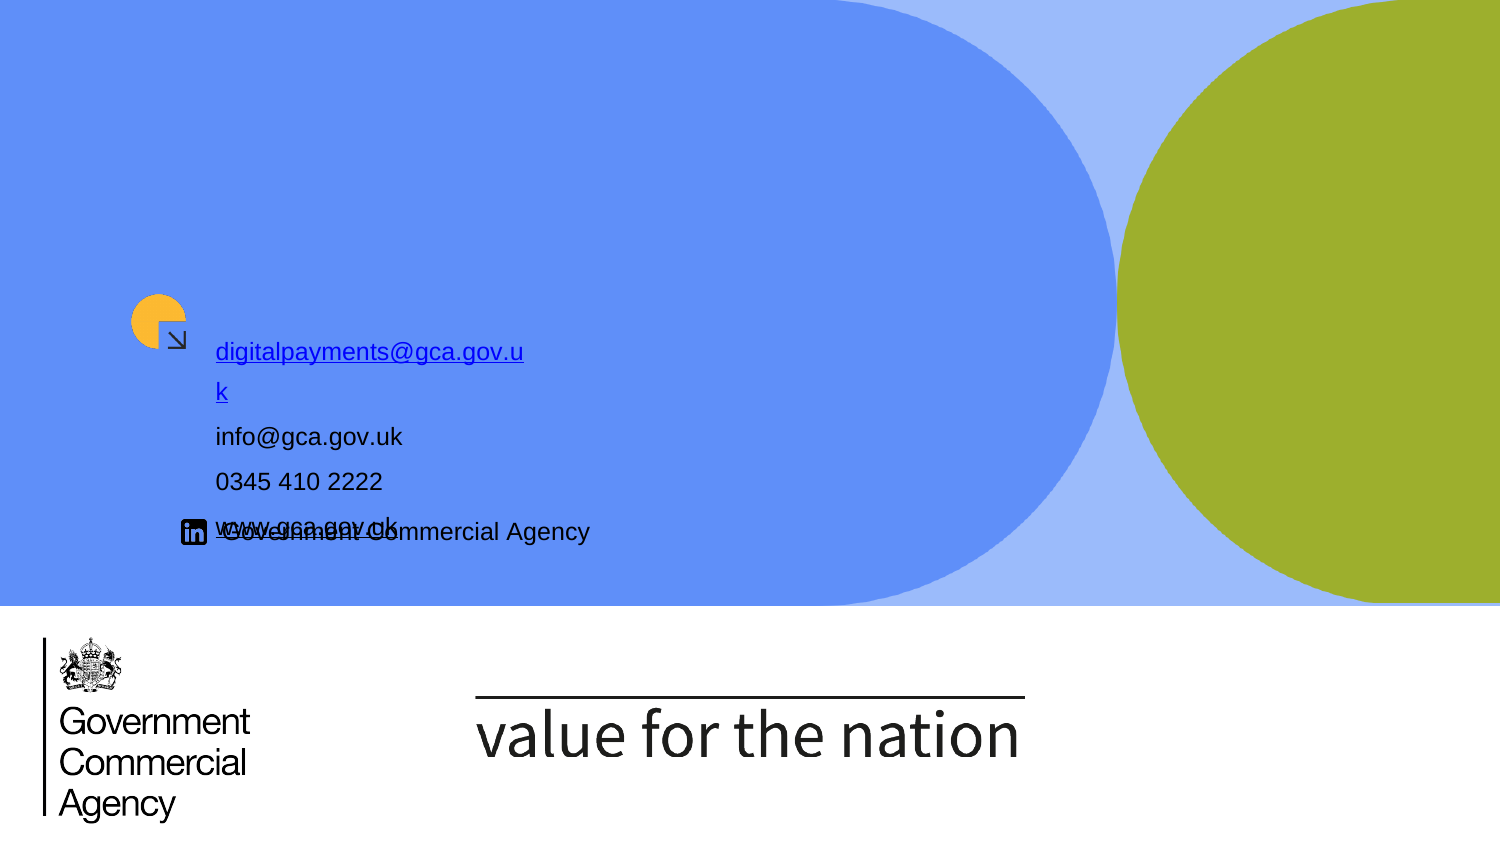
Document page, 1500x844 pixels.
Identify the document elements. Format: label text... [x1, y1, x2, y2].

title digitalpayments@gca.gov.uk info@gca.gov.uk 0345 410 2222 www.gca.gov.uk [213, 320, 1057, 549]
